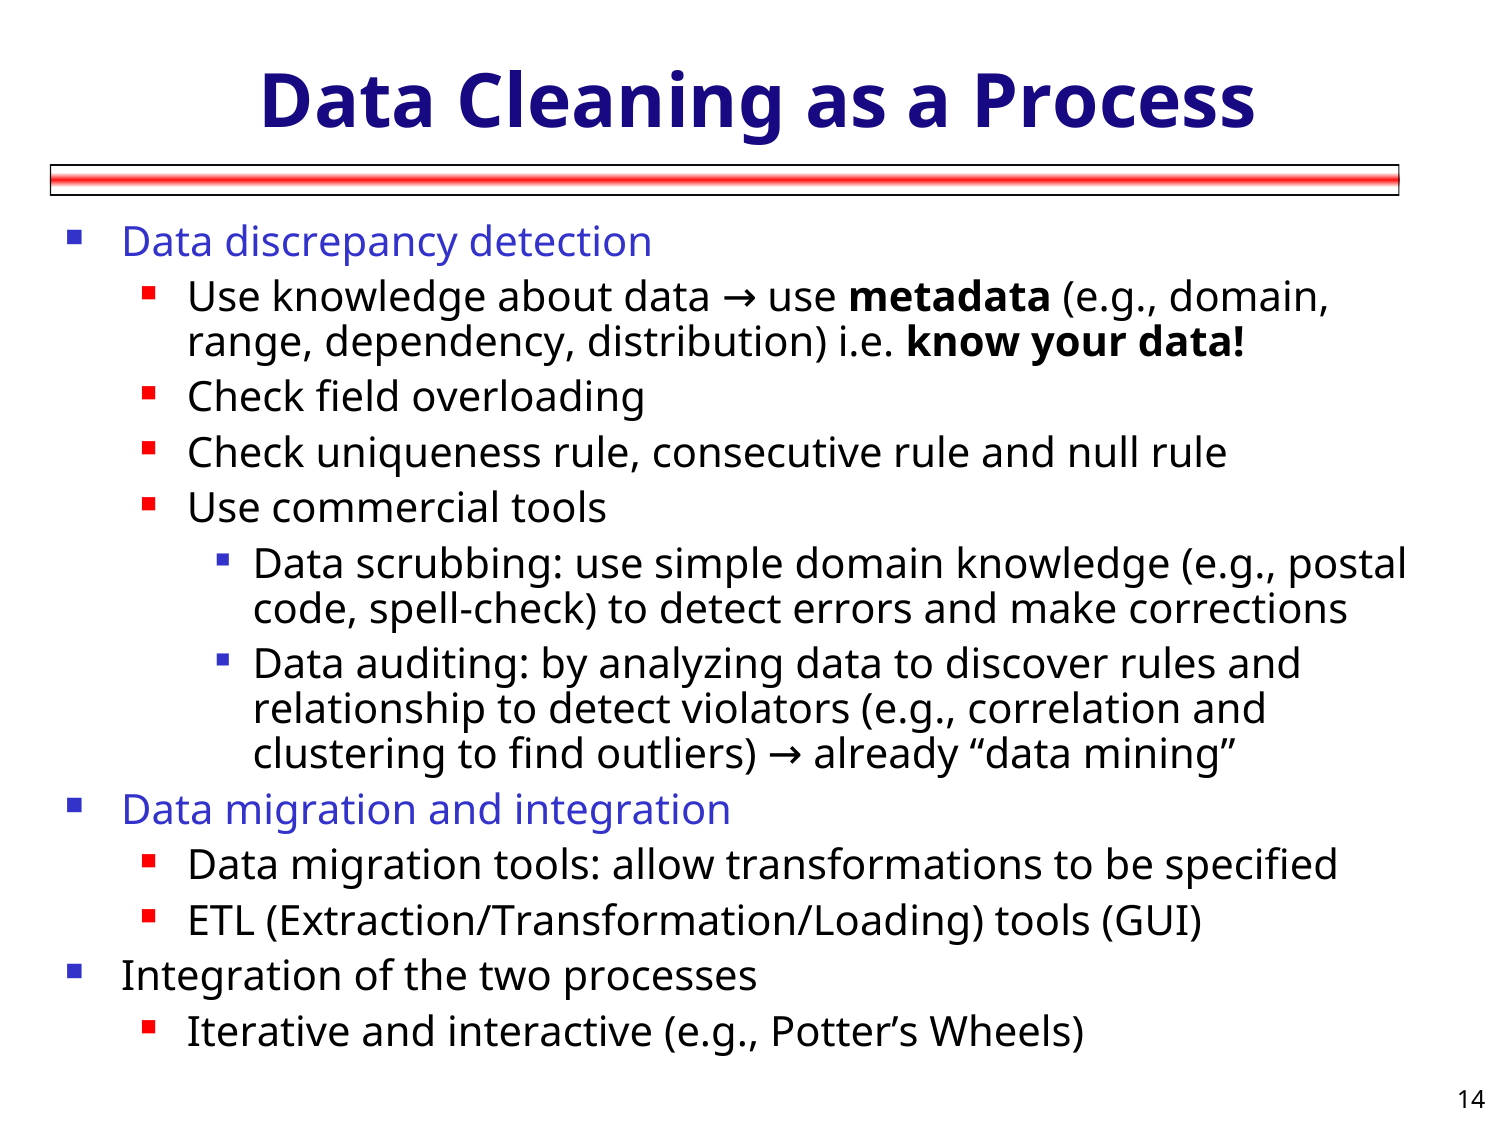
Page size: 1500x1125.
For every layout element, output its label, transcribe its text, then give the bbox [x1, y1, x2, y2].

title Data Cleaning as a Process [53, 44, 1463, 150]
text_box <number> [1187, 1062, 1500, 1125]
list Data discrepancy detection Use knowledge about data → use metadata (e.g., domain, range, dependency, distribution) i.e. know your data! Check field overloading Check uniqueness rule, consecutive rule and null rule Use commercial tools Data scrubbing: use simple domain knowledge (e.g., postal code, spell-check) to detect errors and make corrections Data auditing: by analyzing data to discover rules and relationship to detect violators (e.g., correlation and clustering to find outliers) → already “data mining” Data migration and integration Data migration tools: allow transformations to be specified ETL (Extraction/Transformation/Loading) tools (GUI) Integration of the two processes Iterative and interactive (e.g., Potter’s Wheels) [50, 212, 1450, 1112]
